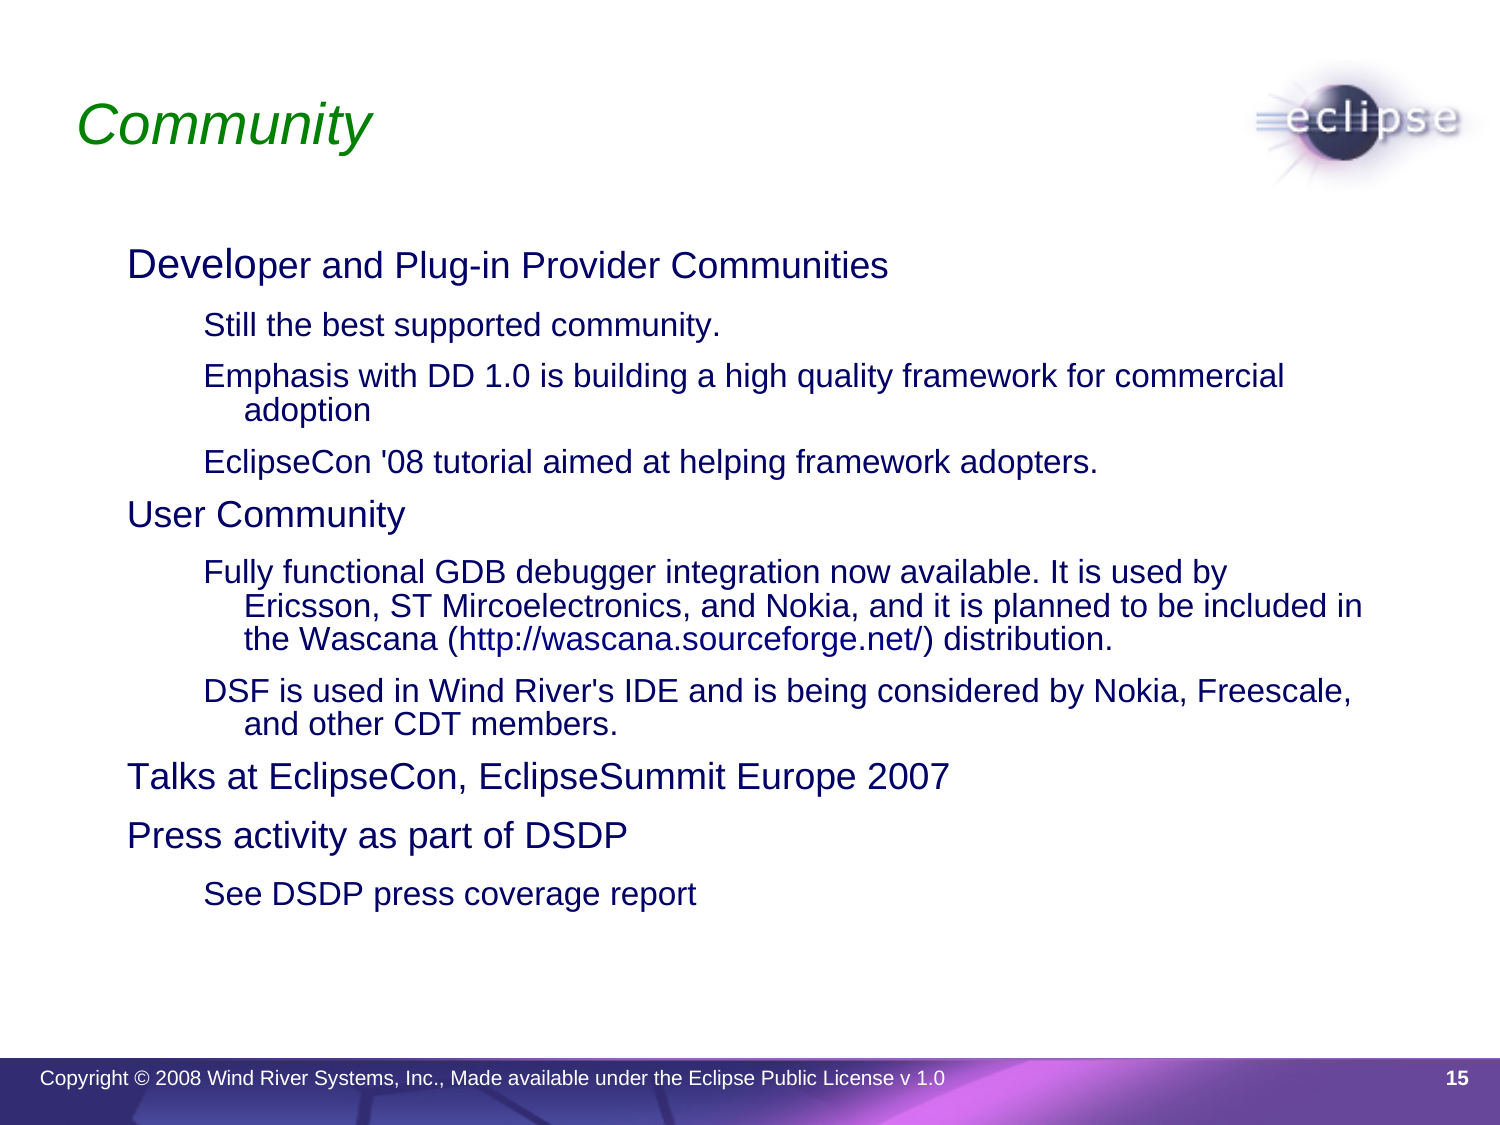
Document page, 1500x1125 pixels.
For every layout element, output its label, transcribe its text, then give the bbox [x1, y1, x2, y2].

picture [1222, 60, 1500, 191]
title Community [26, 90, 1223, 172]
list Developer and Plug-in Provider Communities Still the best supported community. Emphasis with DD 1.0 is building a high quality framework for commercial adoption EclipseCon '08 tutorial aimed at helping framework adopters. User Community Fully functional GDB debugger integration now available. It is used by Ericsson, ST Mircoelectronics, and Nokia, and it is planned to be included in the Wascana (http://wascana.sourceforge.net/) distribution. DSF is used in Wind River's IDE and is being considered by Nokia, Freescale, and other CDT members. Talks at EclipseCon, EclipseSummit Europe 2007 Press activity as part of DSDP See DSDP press coverage report [112, 237, 1388, 1020]
picture [0, 1058, 1500, 1125]
text_box <number> [1133, 1059, 1484, 1100]
